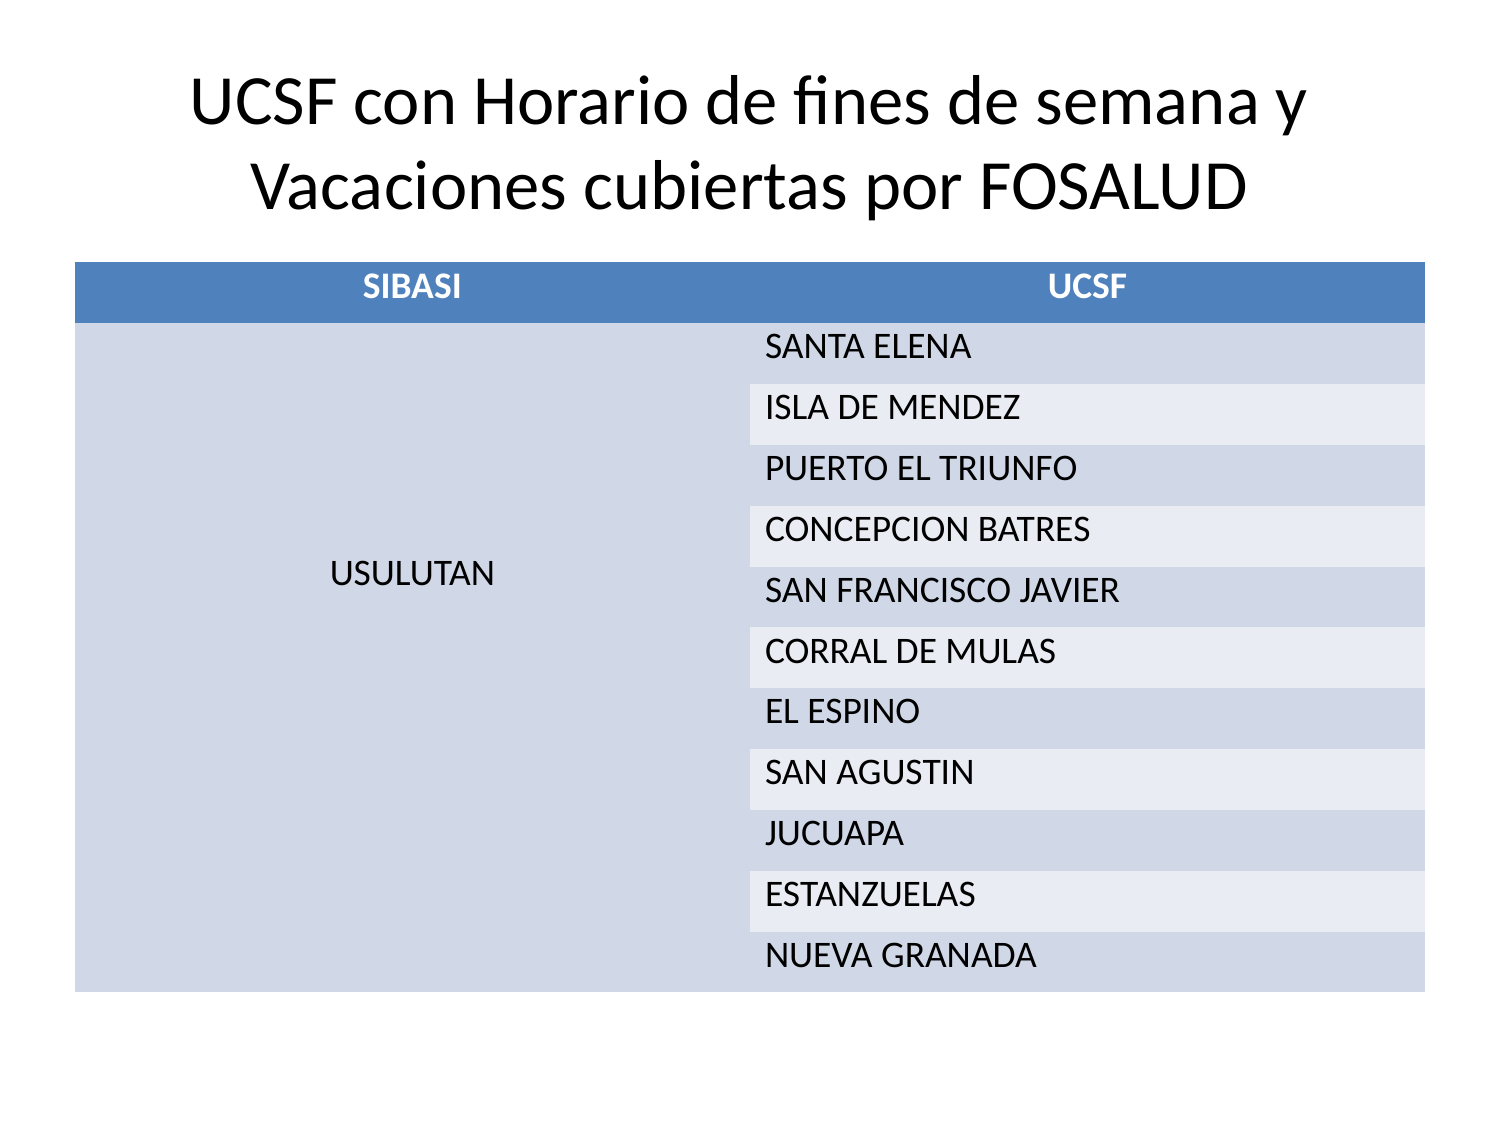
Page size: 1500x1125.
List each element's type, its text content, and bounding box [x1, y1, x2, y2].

table_cell JUCUAPA [750, 810, 1425, 871]
table_cell EL ESPINO [750, 688, 1425, 749]
table_cell CONCEPCION BATRES [750, 506, 1425, 567]
table_cell PUERTO EL TRIUNFO [750, 445, 1425, 506]
table_header UCSF [750, 262, 1425, 323]
table_cell USULUTAN [75, 323, 750, 992]
table_cell SAN AGUSTIN [750, 749, 1425, 810]
table_header SIBASI [75, 262, 750, 323]
table_cell ISLA DE MENDEZ [750, 384, 1425, 445]
table_cell SANTA ELENA [750, 323, 1425, 384]
table_cell SAN FRANCISCO JAVIER [750, 567, 1425, 627]
title UCSF con Horario de fines de semana y Vacaciones cubiertas por FOSALUD [75, 45, 1425, 233]
table_cell CORRAL DE MULAS [750, 627, 1425, 688]
table_cell NUEVA GRANADA [750, 932, 1425, 992]
table_cell ESTANZUELAS [750, 871, 1425, 932]
